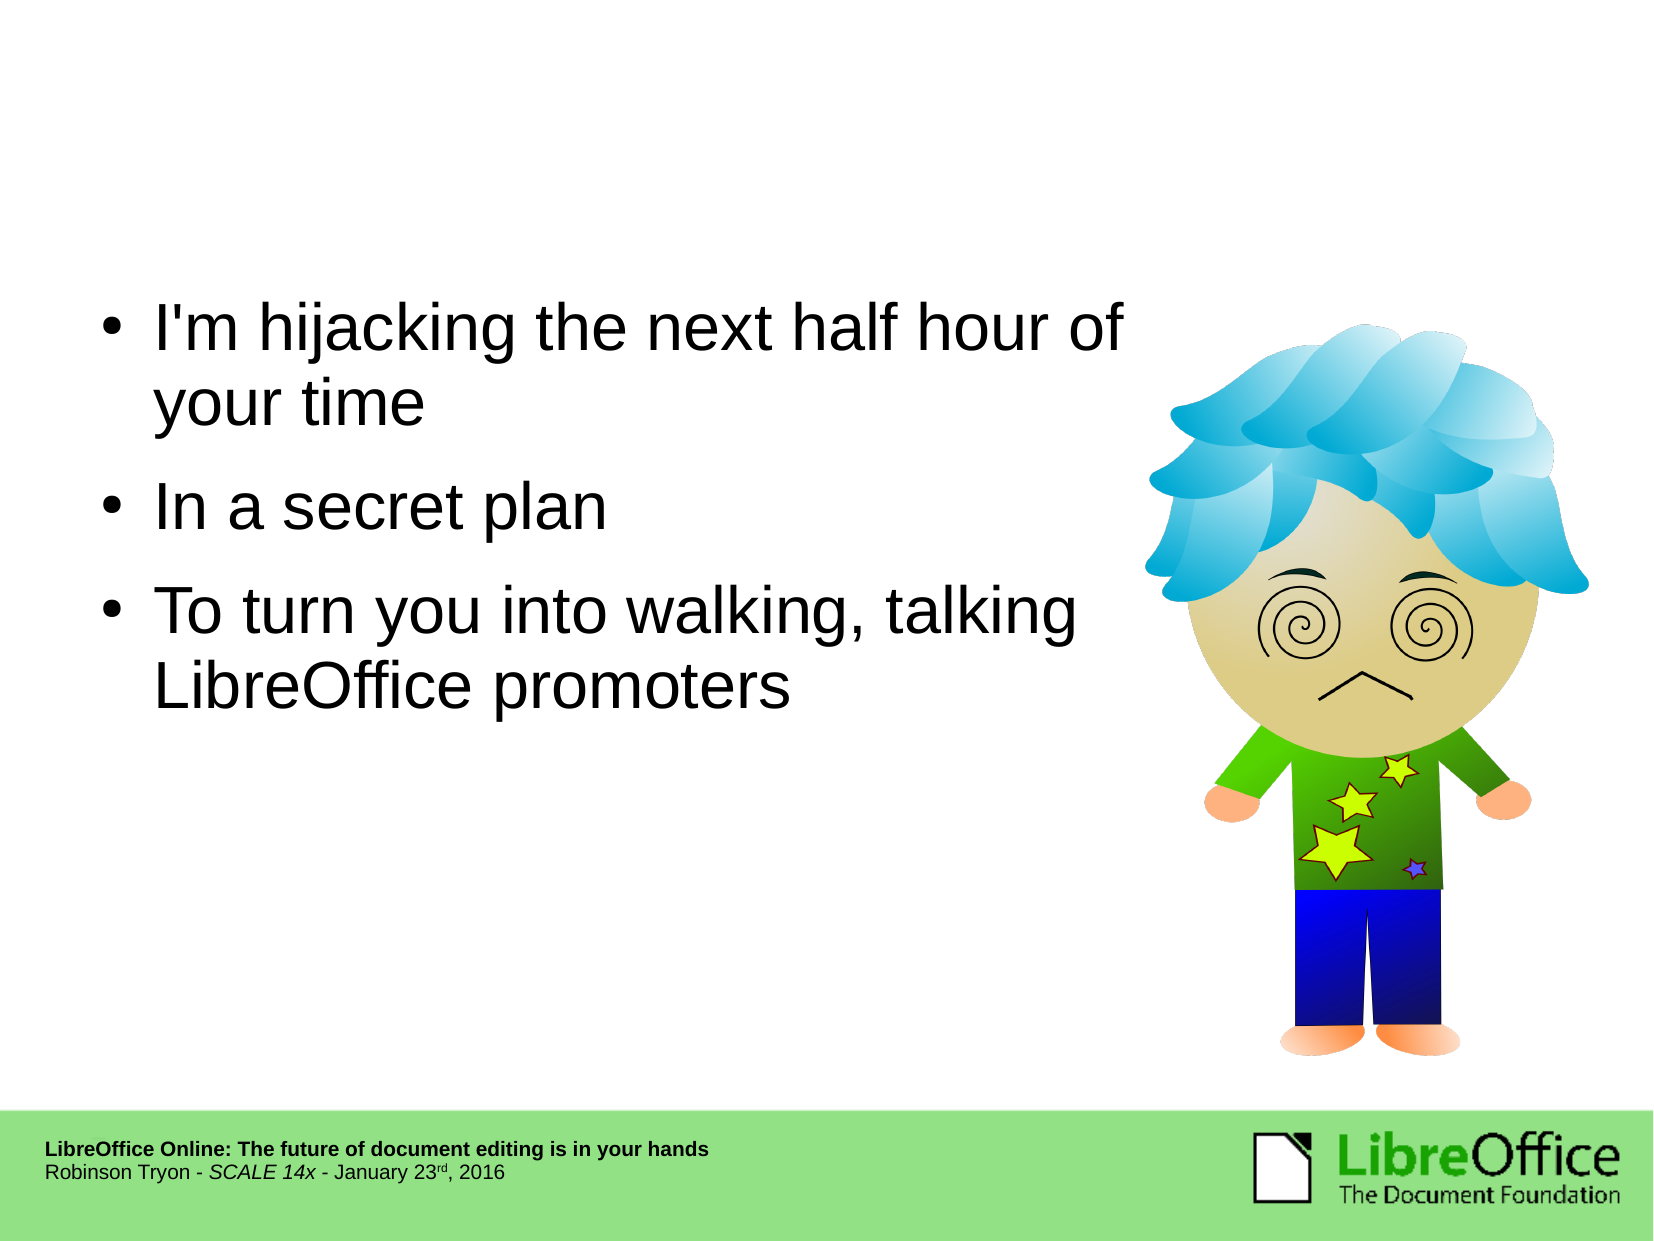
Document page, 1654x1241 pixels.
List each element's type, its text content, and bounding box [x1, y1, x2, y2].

list I'm hijacking the next half hour of your time In a secret plan To turn you into walking, talking LibreOffice promoters [82, 290, 1246, 1010]
picture [0, 0, 1654, 1241]
